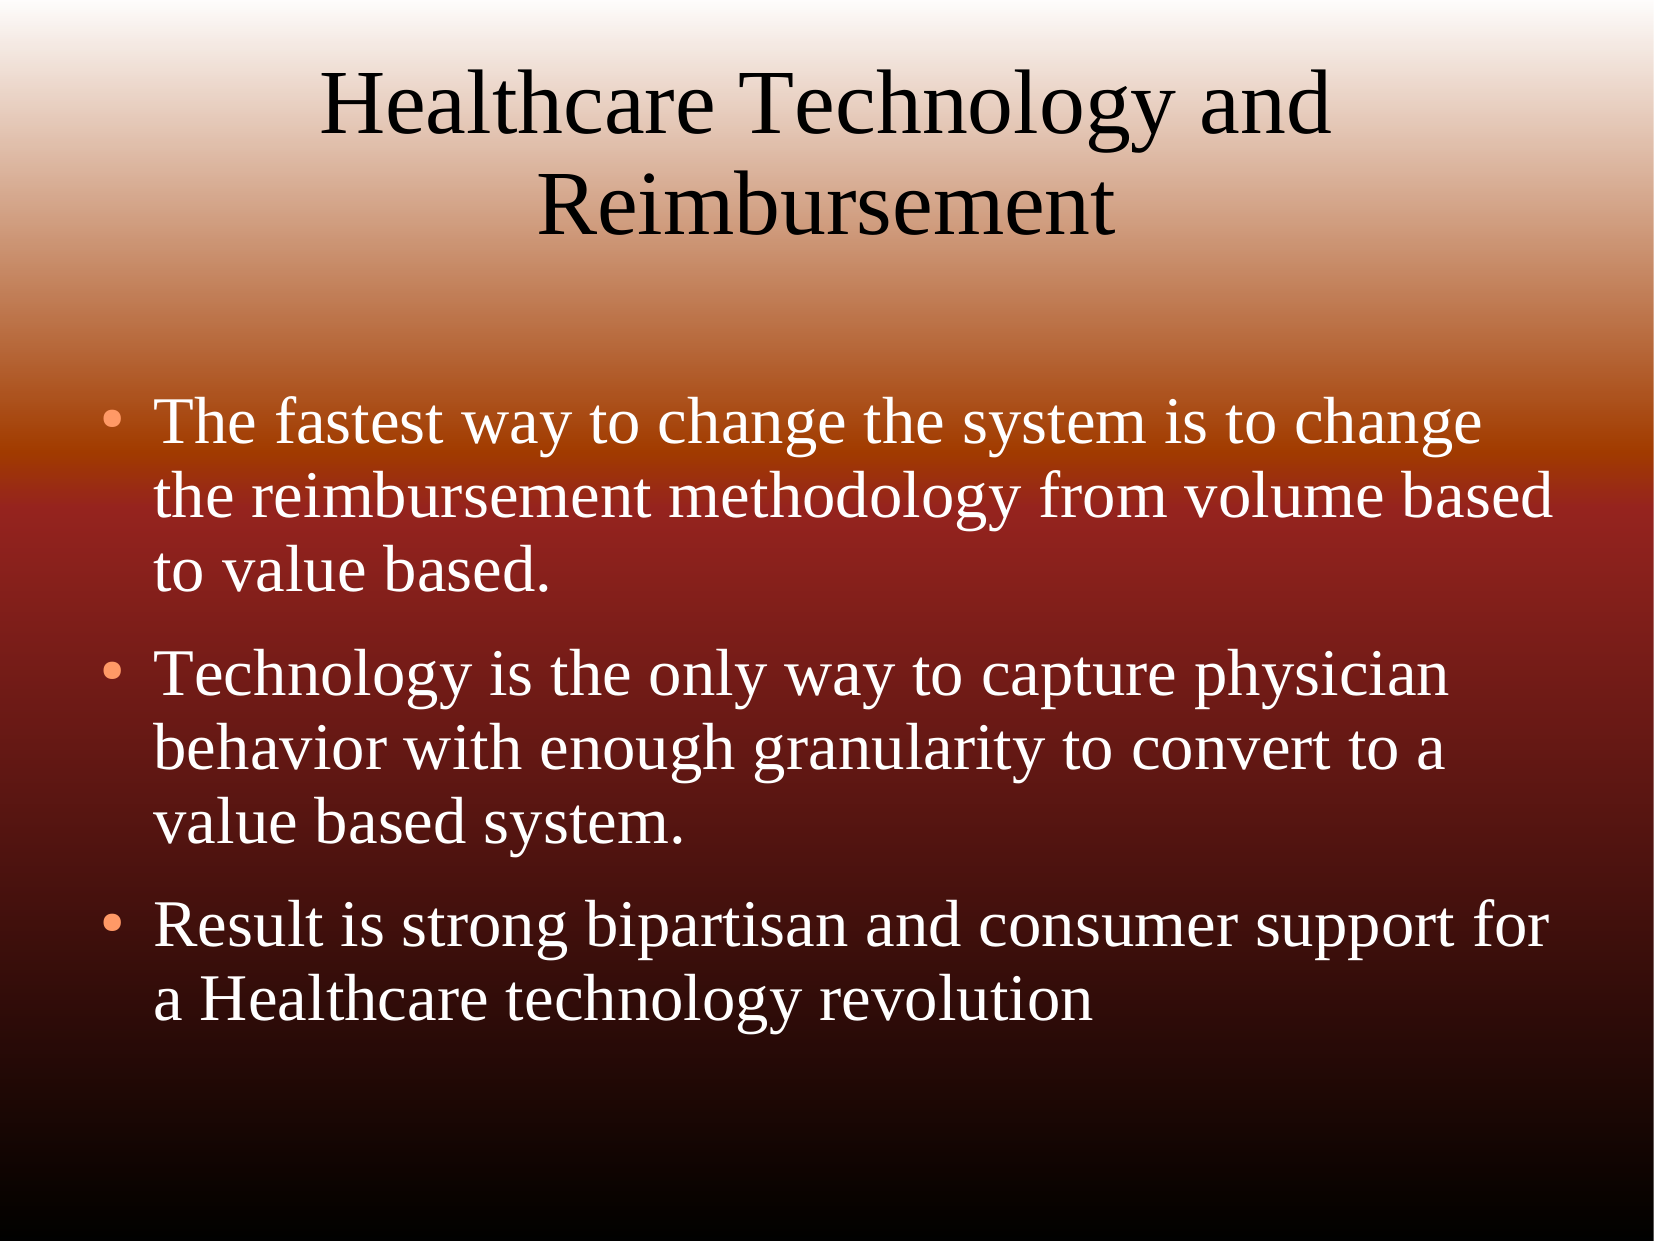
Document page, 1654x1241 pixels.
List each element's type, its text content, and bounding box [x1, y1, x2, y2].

title Healthcare Technology and Reimbursement [82, 51, 1571, 255]
list The fastest way to change the system is to change the reimbursement methodology from volume based to value based. Technology is the only way to capture physician behavior with enough granularity to convert to a value based system. Result is strong bipartisan and consumer support for a Healthcare technology revolution [82, 383, 1571, 1078]
picture [0, 0, 1654, 1241]
